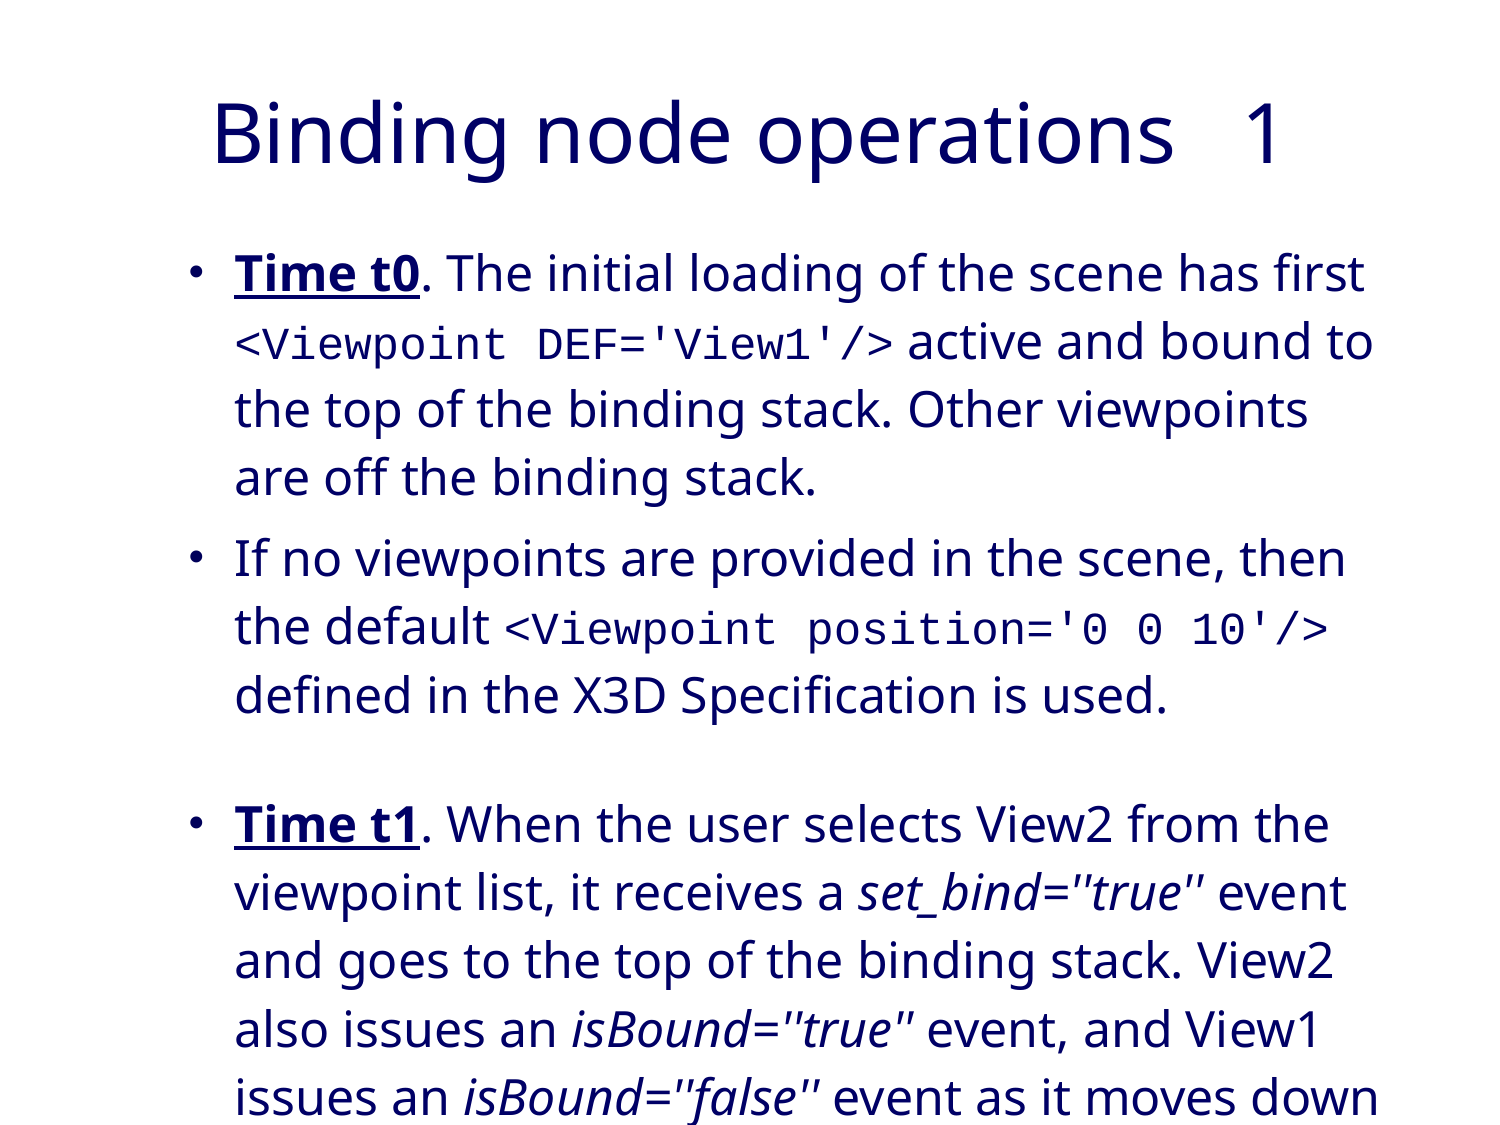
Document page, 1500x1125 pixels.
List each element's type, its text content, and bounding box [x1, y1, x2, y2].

list Time t0. The initial loading of the scene has first <Viewpoint DEF='View1'/> active and bound to the top of the binding stack. Other viewpoints are off the binding stack. If no viewpoints are provided in the scene, then the default <Viewpoint position='0 0 10'/> defined in the X3D Specification is used. Time t1. When the user selects View2 from the viewpoint list, it receives a set_bind=''true'' event and goes to the top of the binding stack. View2 also issues an isBound=''true'' event, and View1 issues an isBound=''false'' event as it moves down the stack. [112, 237, 1388, 1096]
title Binding node operations 1 [112, 44, 1388, 218]
